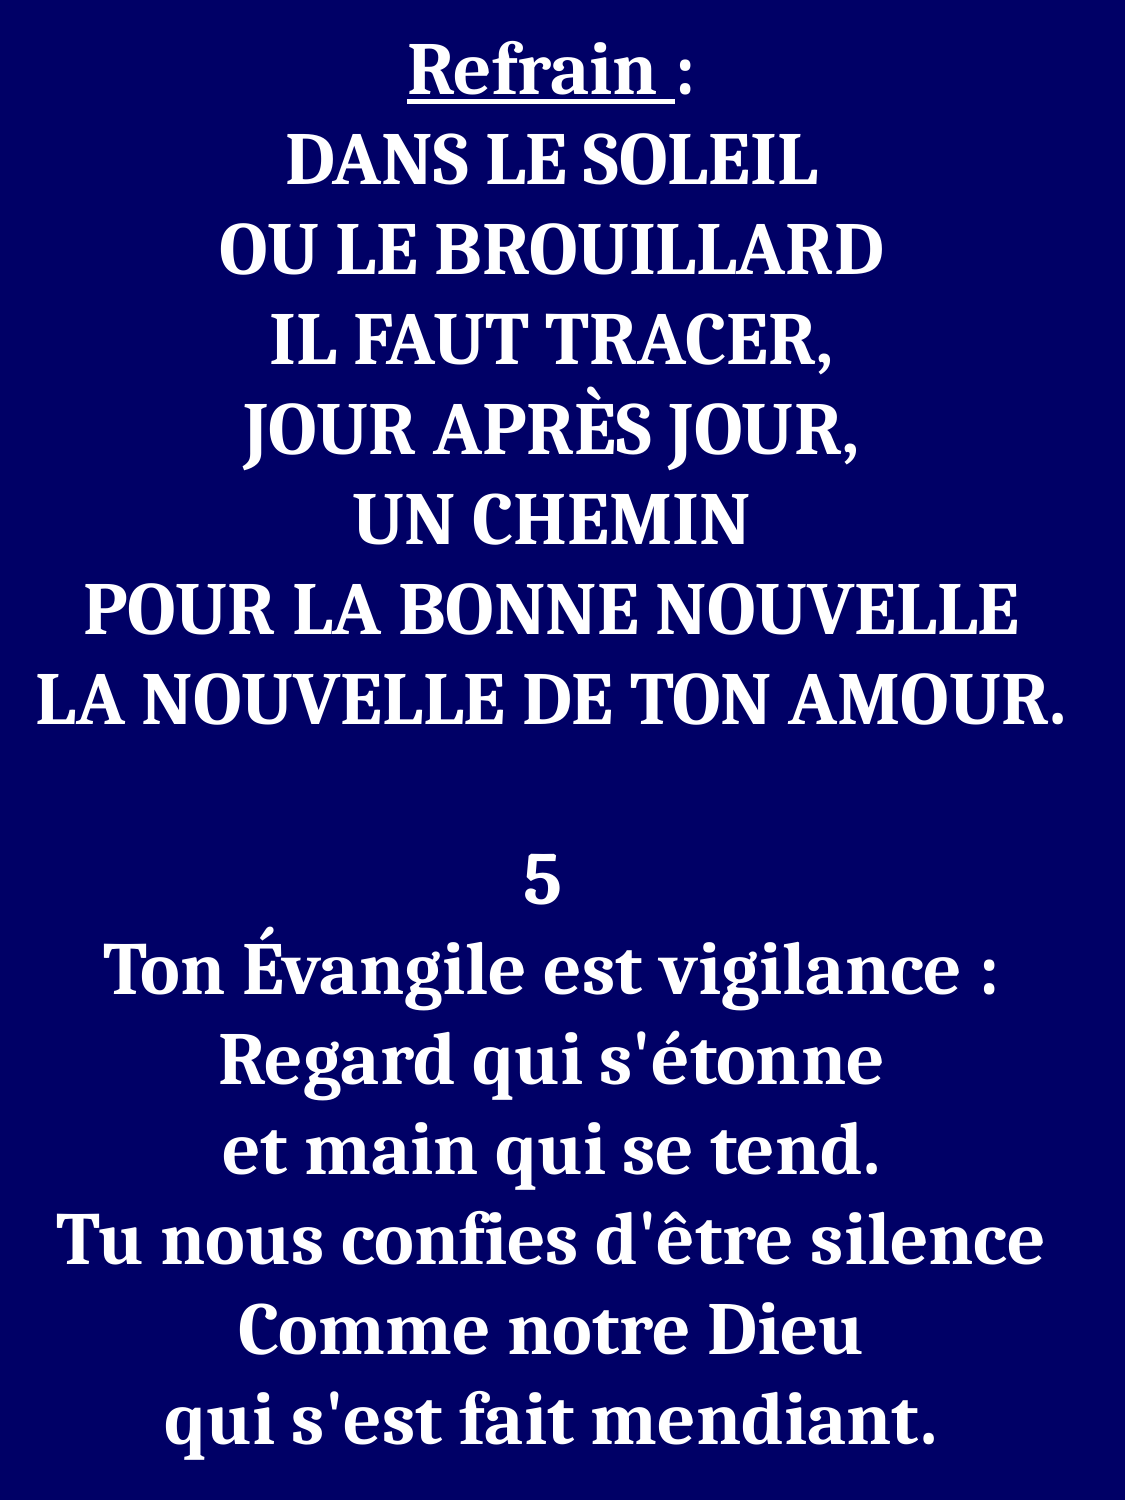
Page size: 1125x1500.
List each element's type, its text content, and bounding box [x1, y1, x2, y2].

text_box Refrain : DANS LE SOLEIL OU LE BROUILLARD IL FAUT TRACER, JOUR APRÈS JOUR, UN CHEMIN POUR LA BONNE NOUVELLE LA NOUVELLE DE TON AMOUR. 5 Ton Évangile est vigilance : Regard qui s'étonne et main qui se tend. Tu nous confies d'être silence Comme notre Dieu qui s'est fait mendiant. [0, 11, 1125, 1466]
